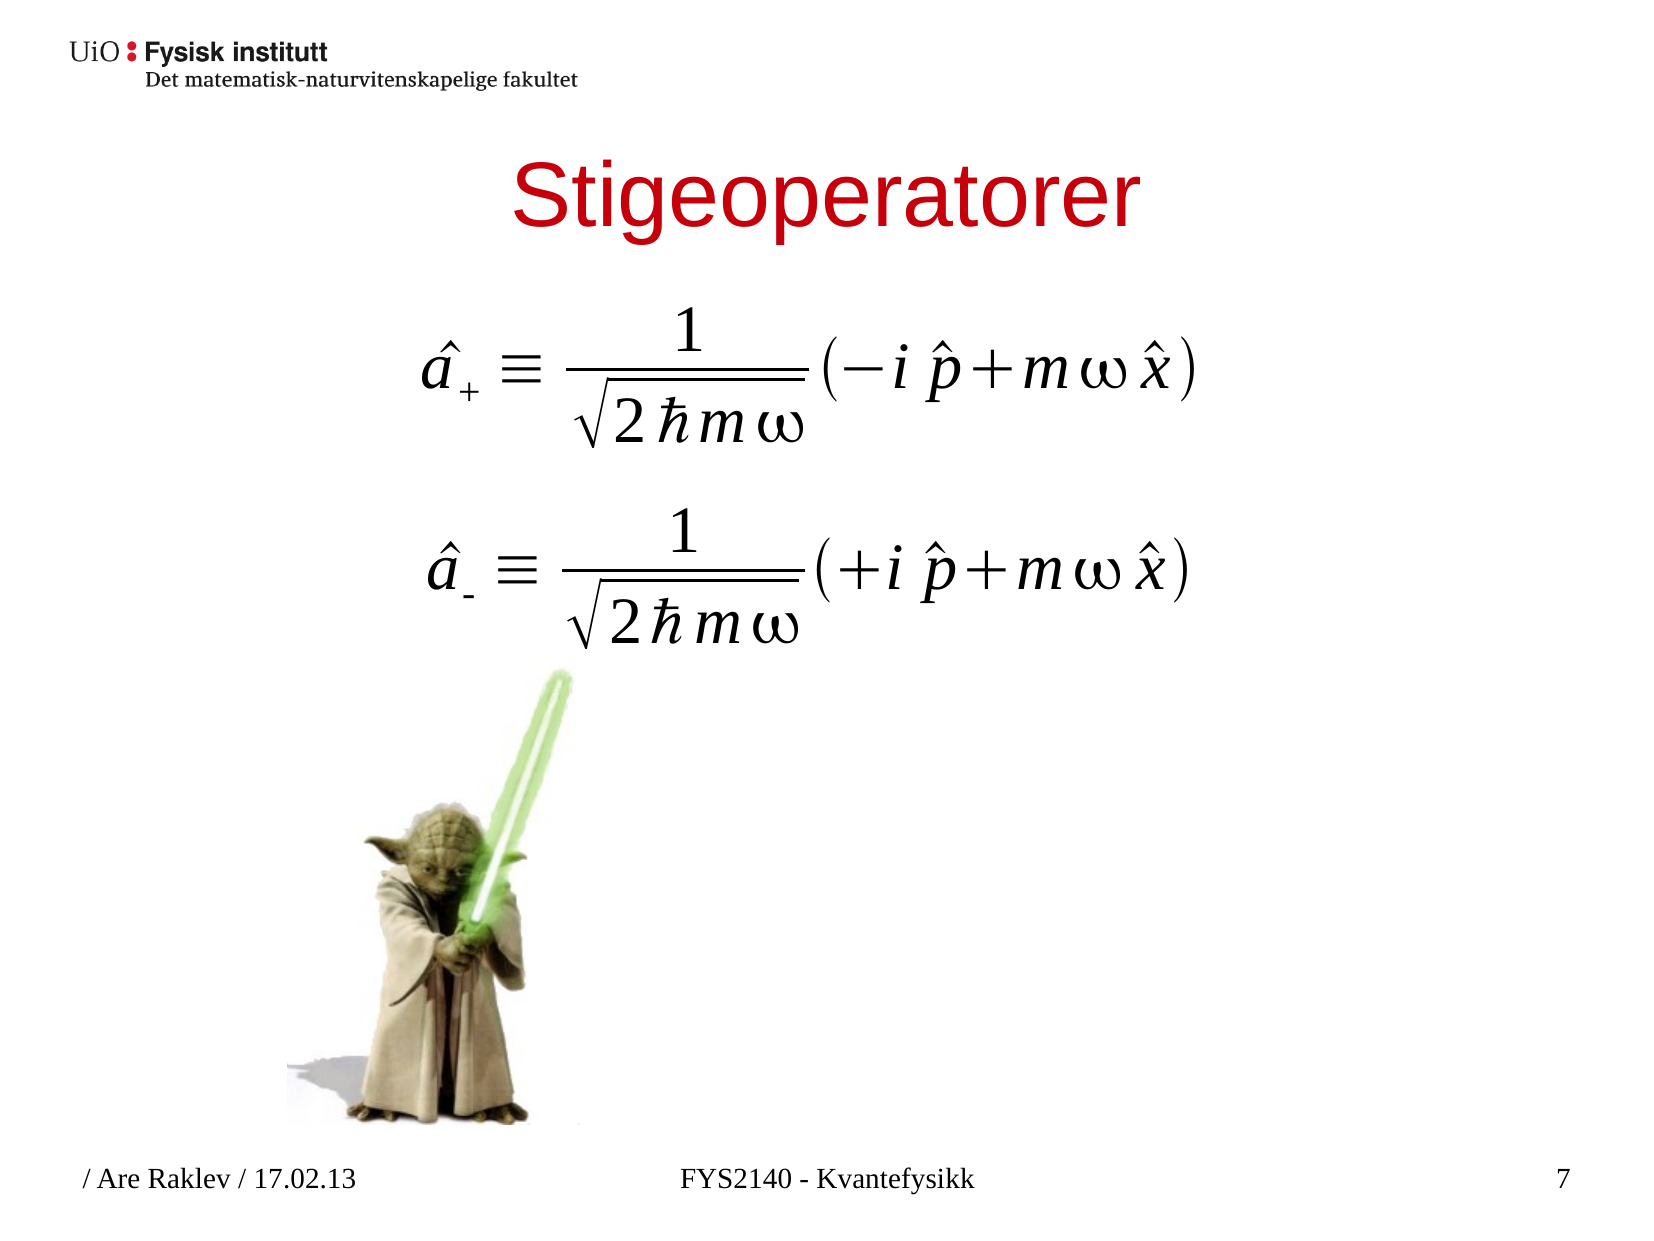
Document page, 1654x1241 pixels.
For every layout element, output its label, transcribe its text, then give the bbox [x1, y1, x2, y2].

chart [418, 492, 1199, 664]
chart [412, 291, 1204, 463]
title Stigeoperatorer [82, 90, 1571, 298]
picture [287, 655, 670, 1126]
picture [68, 37, 581, 93]
